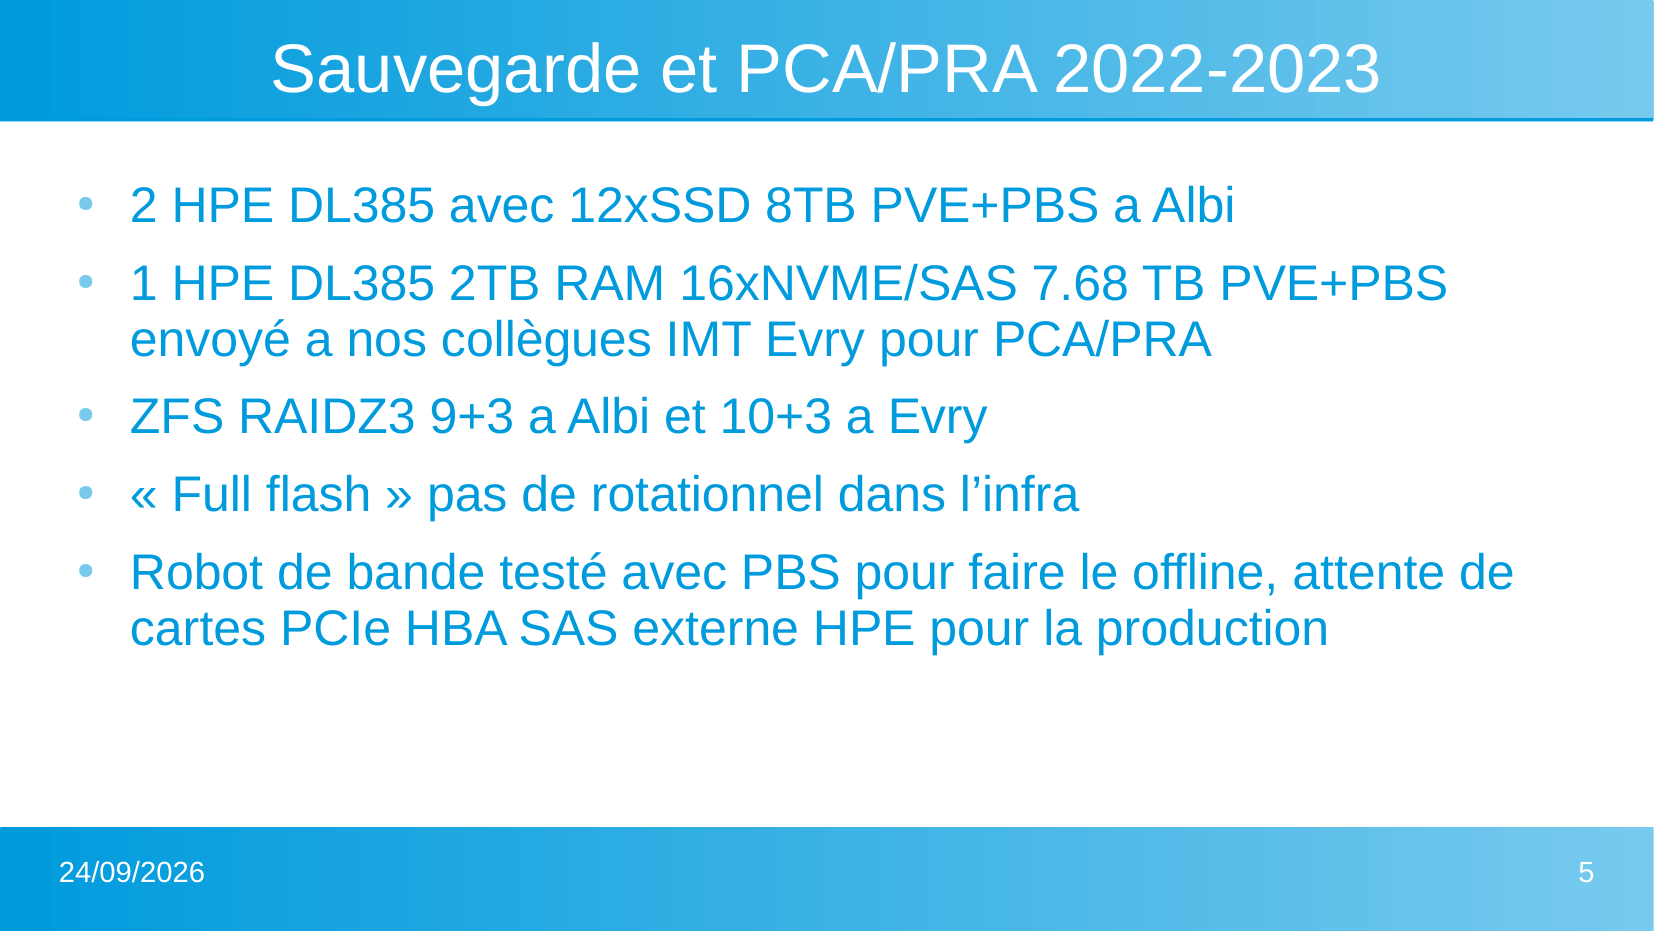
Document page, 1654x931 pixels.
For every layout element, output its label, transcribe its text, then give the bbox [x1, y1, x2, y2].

title Sauvegarde et PCA/PRA 2022-2023 [59, 29, 1595, 108]
list 2 HPE DL385 avec 12xSSD 8TB PVE+PBS a Albi 1 HPE DL385 2TB RAM 16xNVME/SAS 7.68 TB PVE+PBS envoyé a nos collègues IMT Evry pour PCA/PRA ZFS RAIDZ3 9+3 a Albi et 10+3 a Evry « Full flash » pas de rotationnel dans l’infra Robot de bande testé avec PBS pour faire le offline, attente de cartes PCIe HBA SAS externe HPE pour la production [59, 177, 1595, 768]
